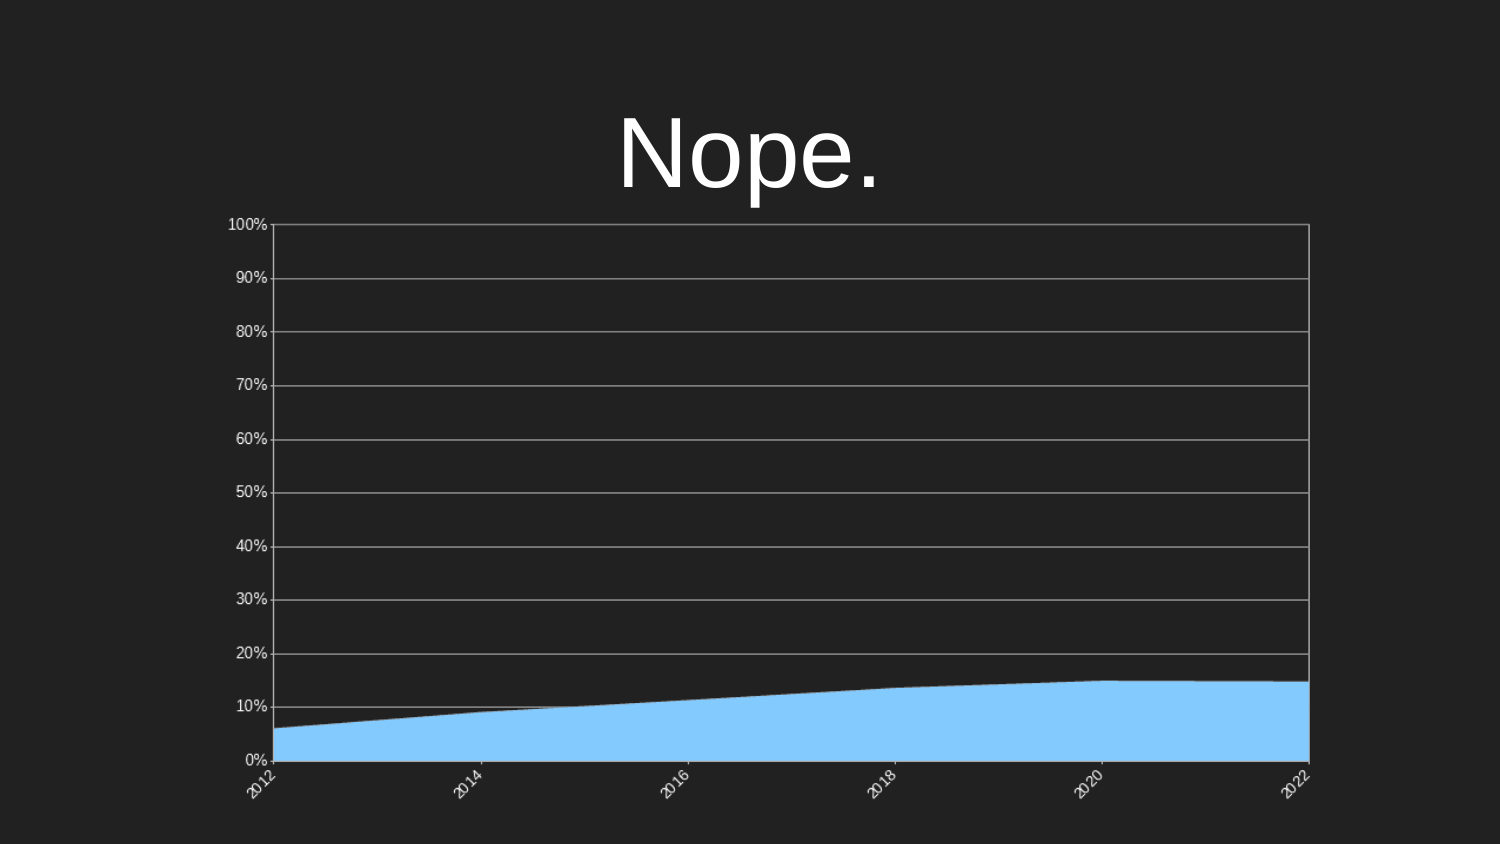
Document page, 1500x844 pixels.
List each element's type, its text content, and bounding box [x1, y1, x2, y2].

picture [206, 204, 1338, 815]
title Nope. [51, 72, 1449, 289]
